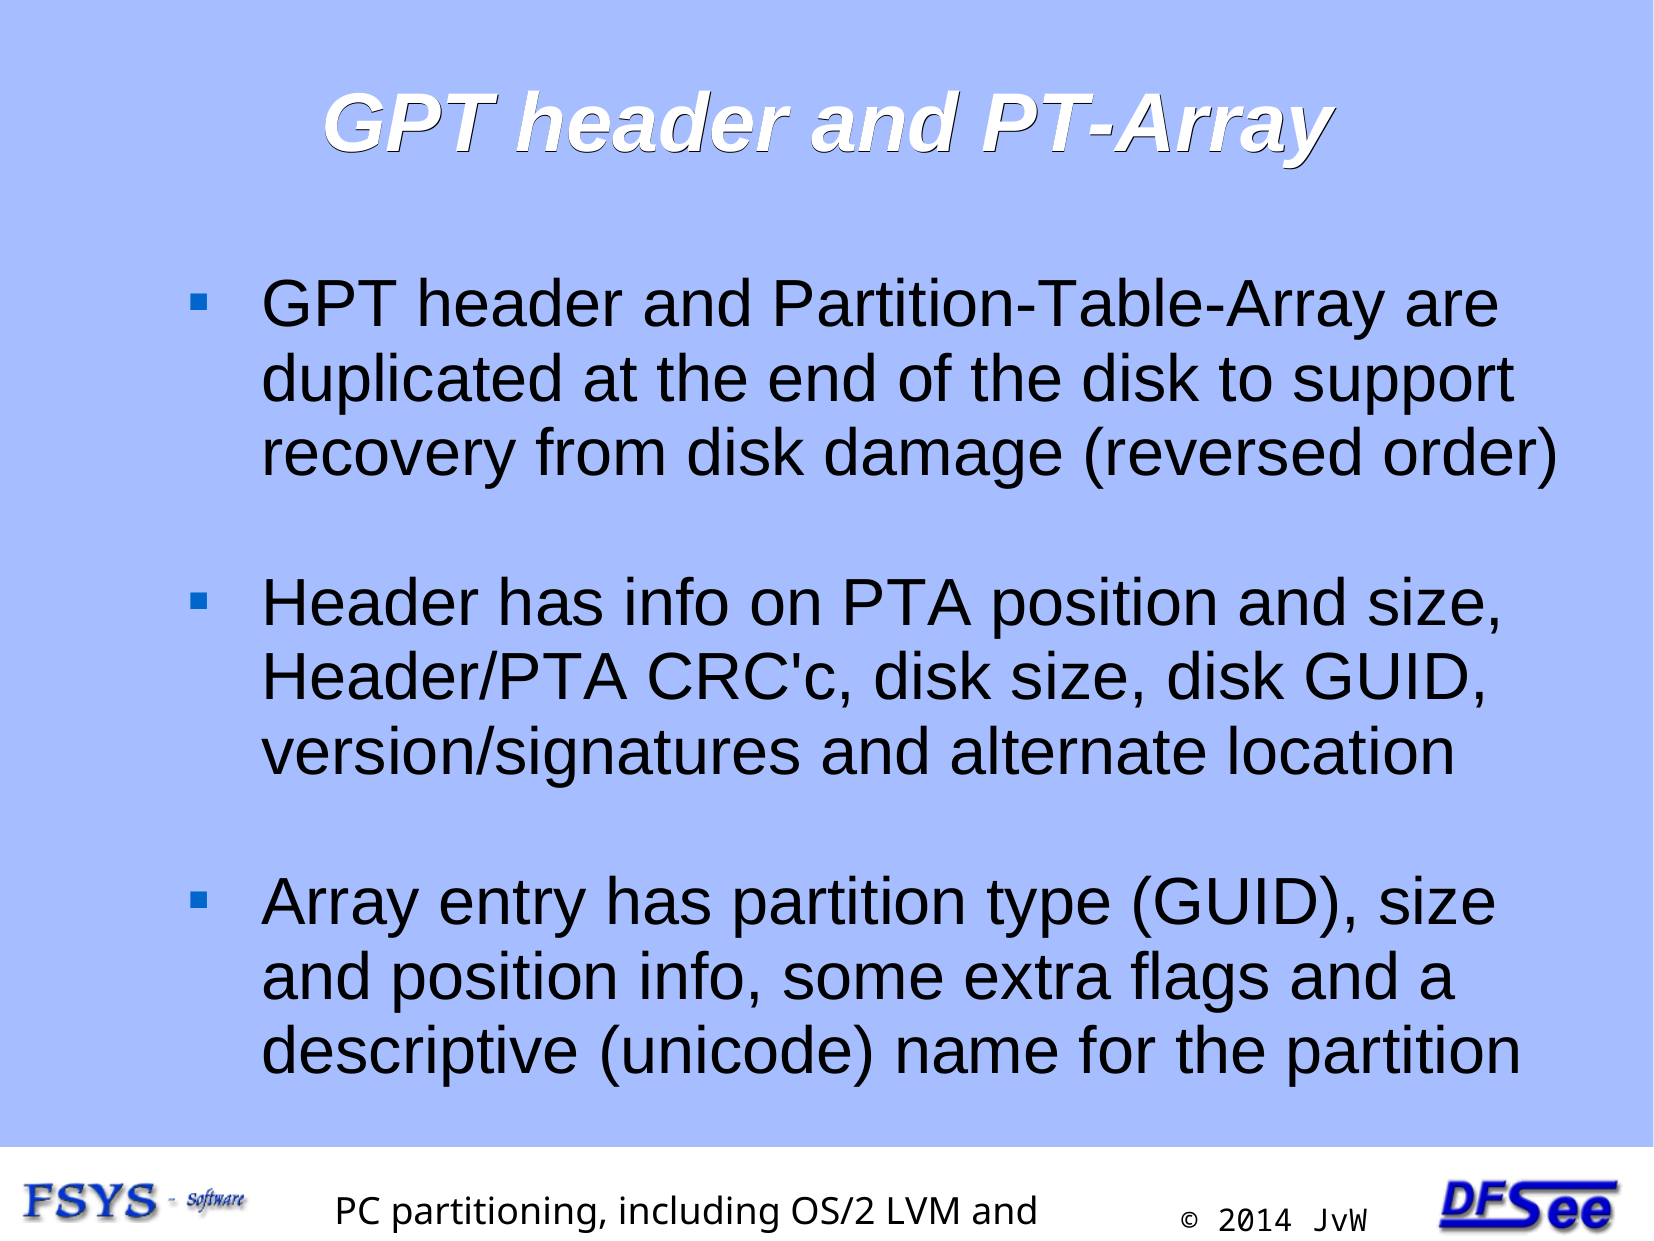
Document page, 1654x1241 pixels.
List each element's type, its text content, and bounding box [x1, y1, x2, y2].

picture [18, 1178, 254, 1223]
list GPT header and Partition-Table-Array are duplicated at the end of the disk to support recovery from disk damage (reversed order) Header has info on PTA position and size, Header/PTA CRC'c, disk size, disk GUID, version/signatures and alternate location Array entry has partition type (GUID), size and position info, some extra flags and a descriptive (unicode) name for the partition [178, 265, 1570, 1147]
picture [1434, 1177, 1623, 1241]
title GPT header and PT-Array [121, 19, 1534, 227]
